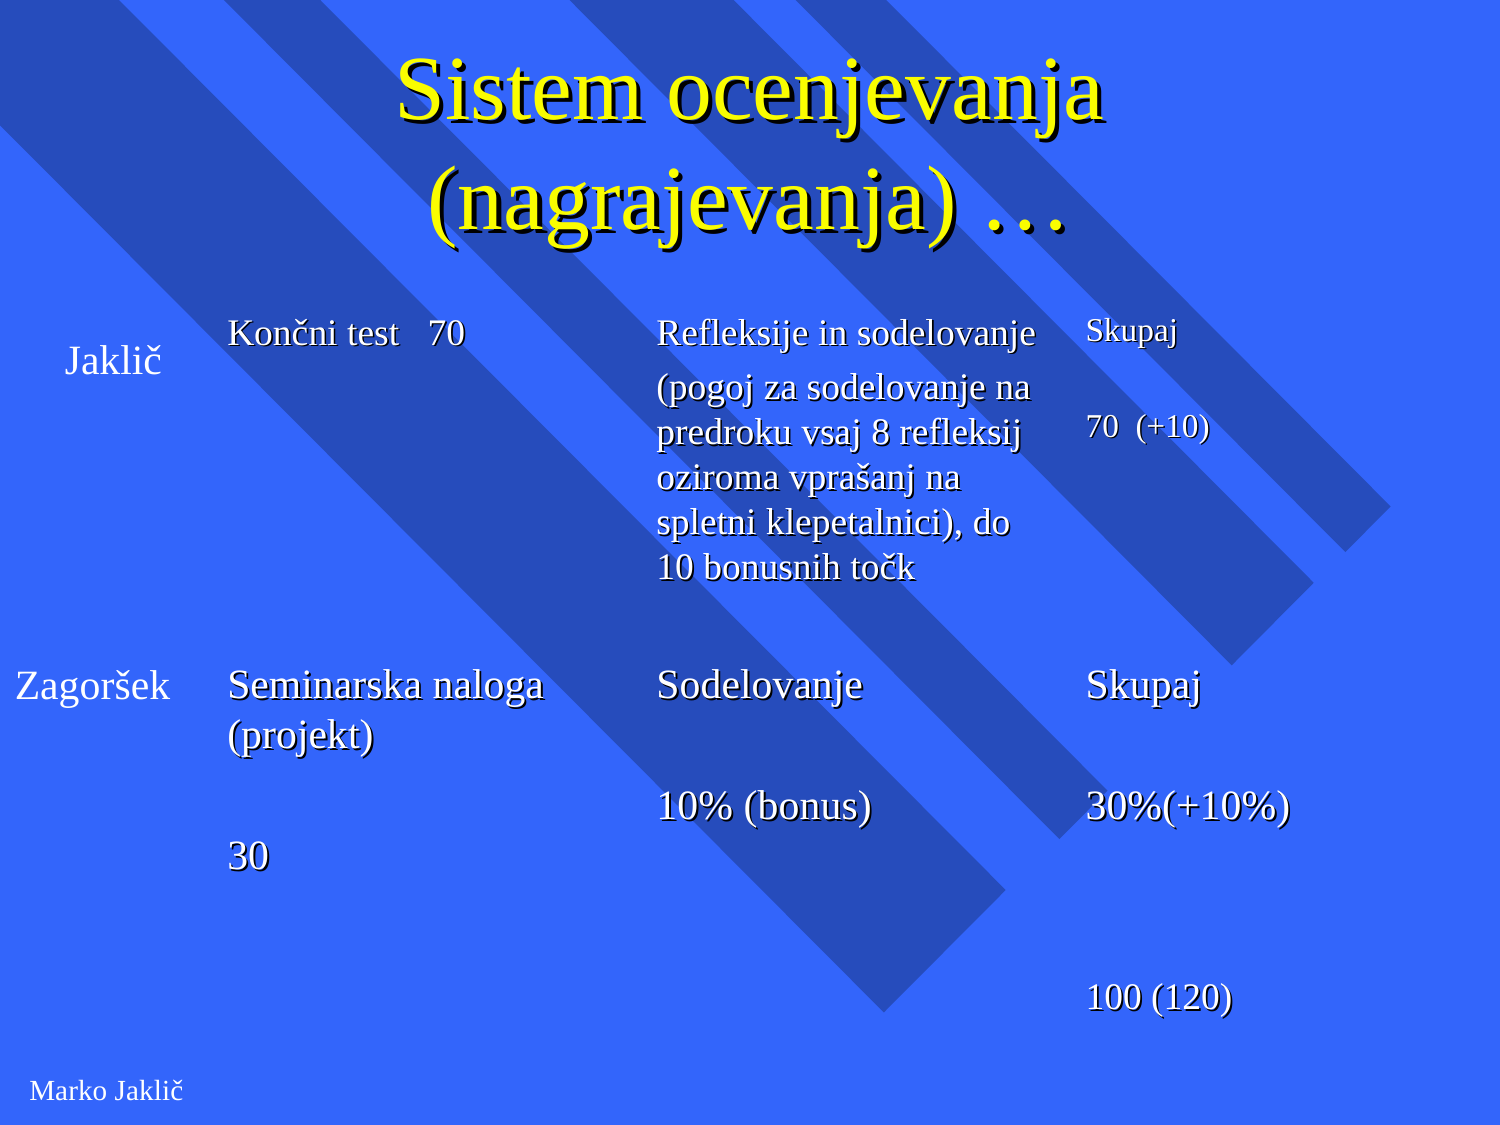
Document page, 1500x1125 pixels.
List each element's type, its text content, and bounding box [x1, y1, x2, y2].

table_header Refleksije in sodelovanje (pogoj za sodelovanje na predroku vsaj 8 refleksij oziroma vprašanj na spletni klepetalnici), do 10 bonusnih točk [642, 300, 1071, 649]
text_box Jaklič [50, 324, 201, 391]
table_cell [212, 885, 642, 1102]
table_header Skupaj 70 (+10) [1071, 300, 1500, 649]
table_cell [642, 885, 1071, 1102]
table_cell Seminarska naloga (projekt) 30 [212, 649, 642, 885]
title Sistem ocenjevanja (nagrajevanja) … [112, 19, 1388, 256]
text_box Zagoršek [0, 650, 263, 716]
table_cell Sodelovanje 10% (bonus) [642, 649, 1071, 885]
table_cell 100 (120) [1071, 885, 1500, 1102]
table_cell Skupaj 30%(+10%) [1071, 649, 1500, 885]
table_header Končni test 70 [212, 300, 642, 649]
